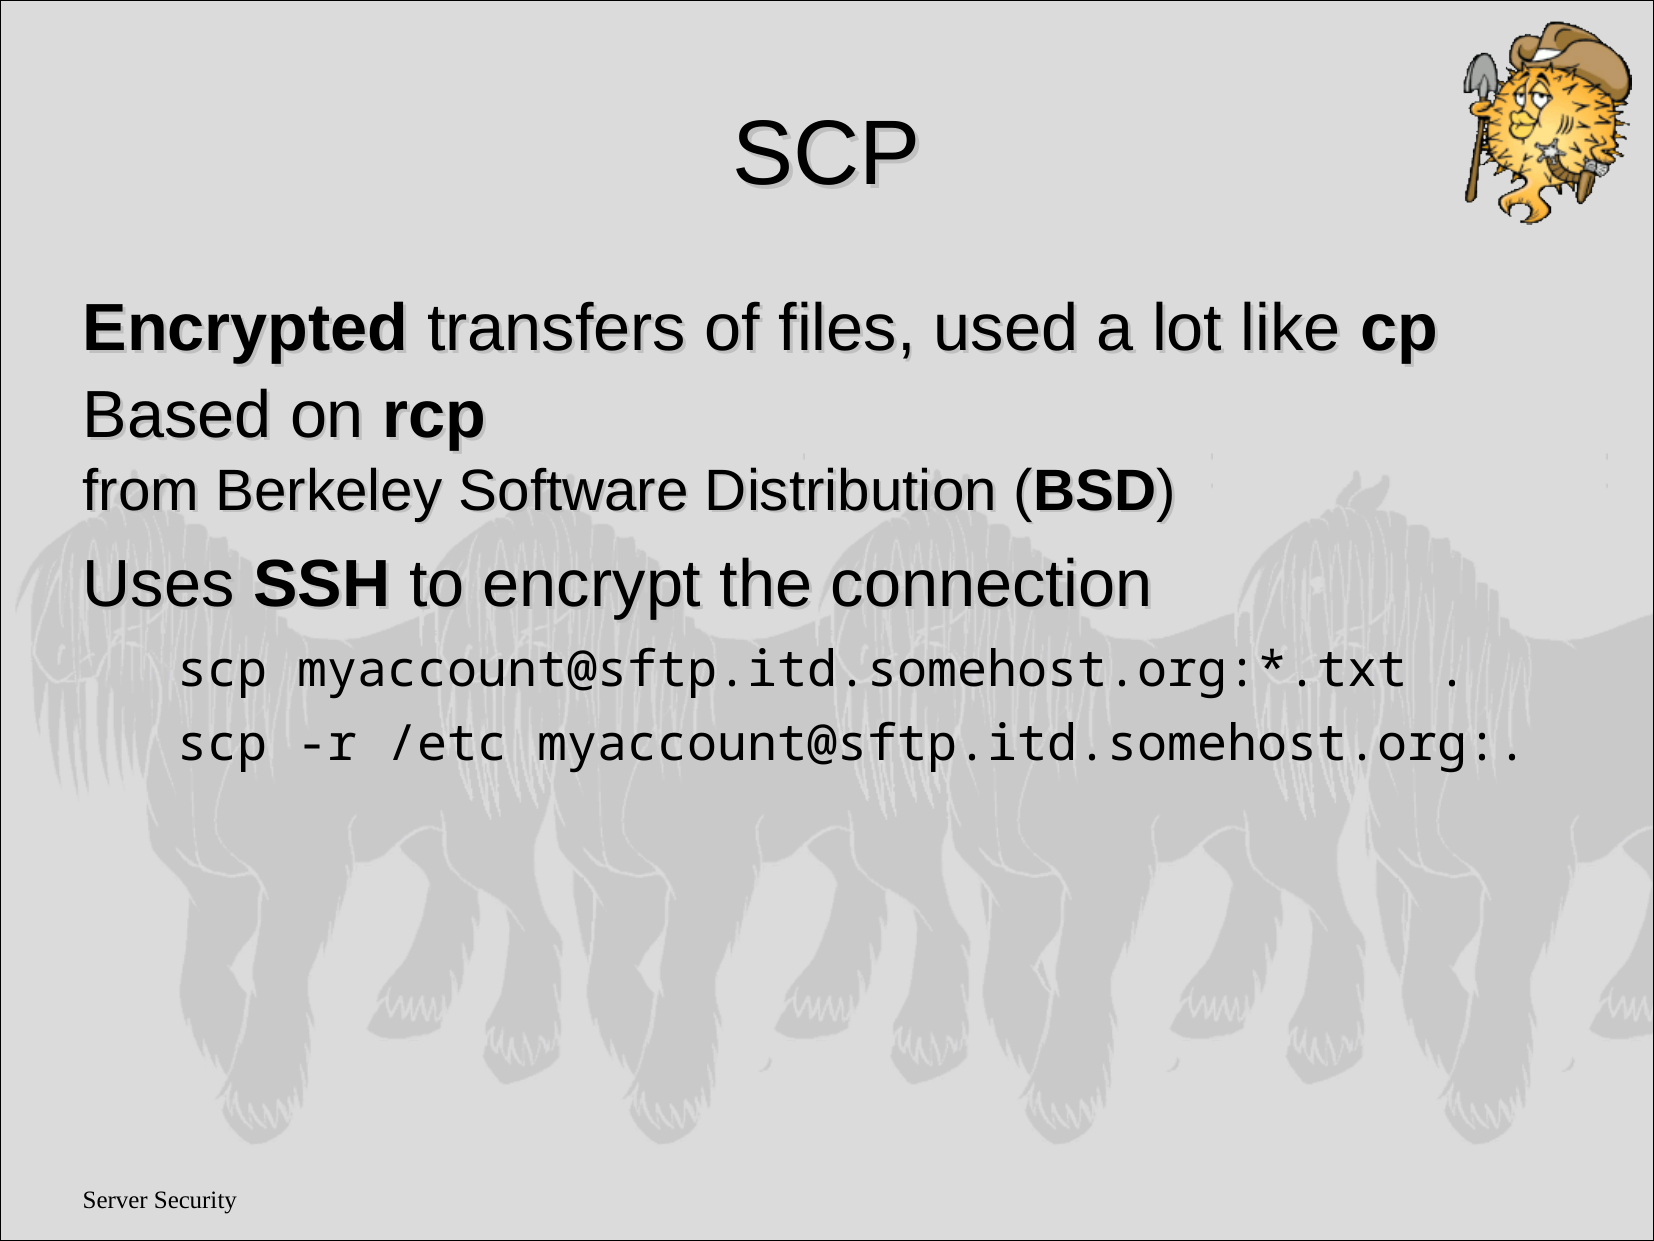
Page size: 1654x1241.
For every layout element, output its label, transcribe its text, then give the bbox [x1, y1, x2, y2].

title SCP [82, 56, 1571, 250]
picture [1462, 20, 1632, 225]
list Encrypted transfers of files, used a lot like cp Based on rcp from Berkeley Software Distribution (BSD) Uses SSH to encrypt the connection scp myaccount@sftp.itd.somehost.org:*.txt . scp -r /etc myaccount@sftp.itd.somehost.org:. [82, 290, 1571, 1094]
